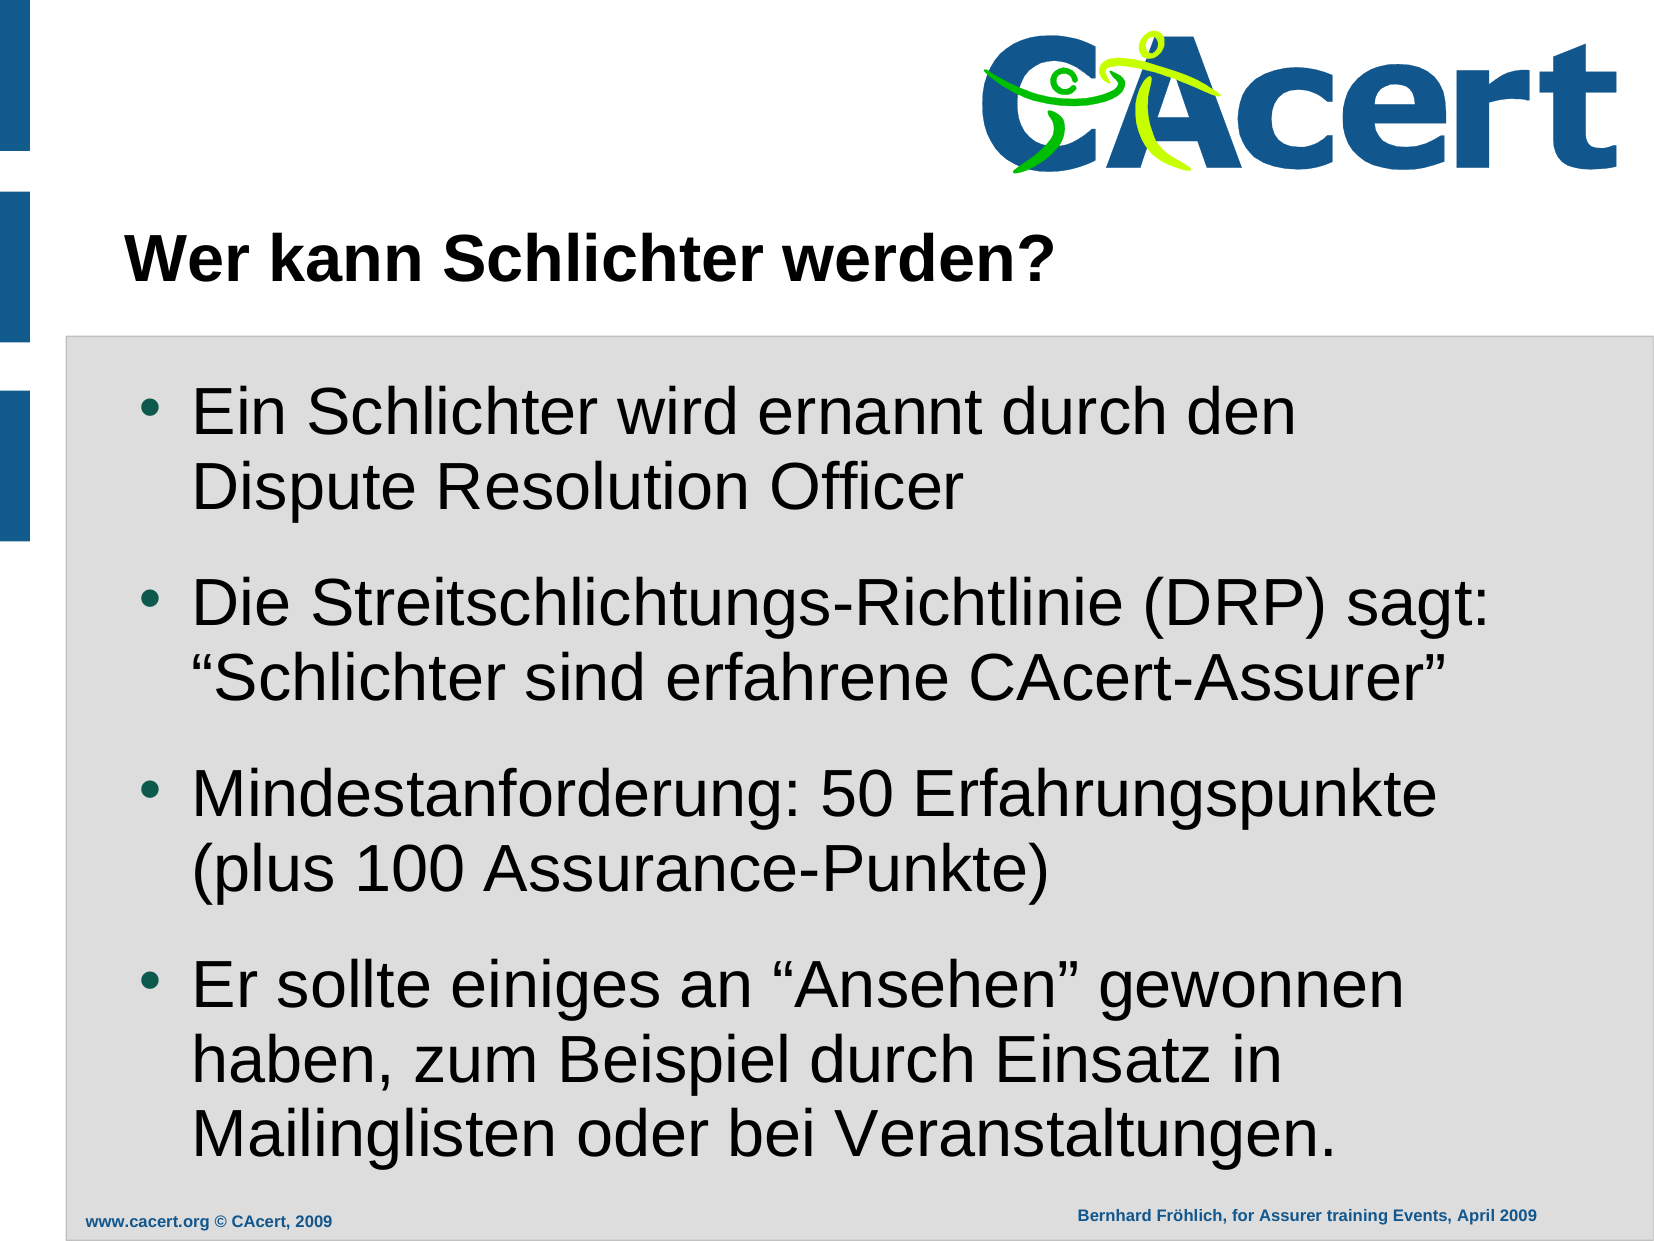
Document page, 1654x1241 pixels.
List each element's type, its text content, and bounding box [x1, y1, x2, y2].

list Ein Schlichter wird ernannt durch den Dispute Resolution Officer Die Streitschlichtungs-Richtlinie (DRP) sagt: “Schlichter sind erfahrene CAcert-Assurer” Mindestanforderung: 50 Erfahrungspunkte (plus 100 Assurance-Punkte) Er sollte einiges an “Ansehen” gewonnen haben, zum Beispiel durch Einsatz in Mailinglisten oder bei Veranstaltungen. [121, 374, 1533, 1211]
title Wer kann Schlichter werden? [124, 137, 1536, 296]
